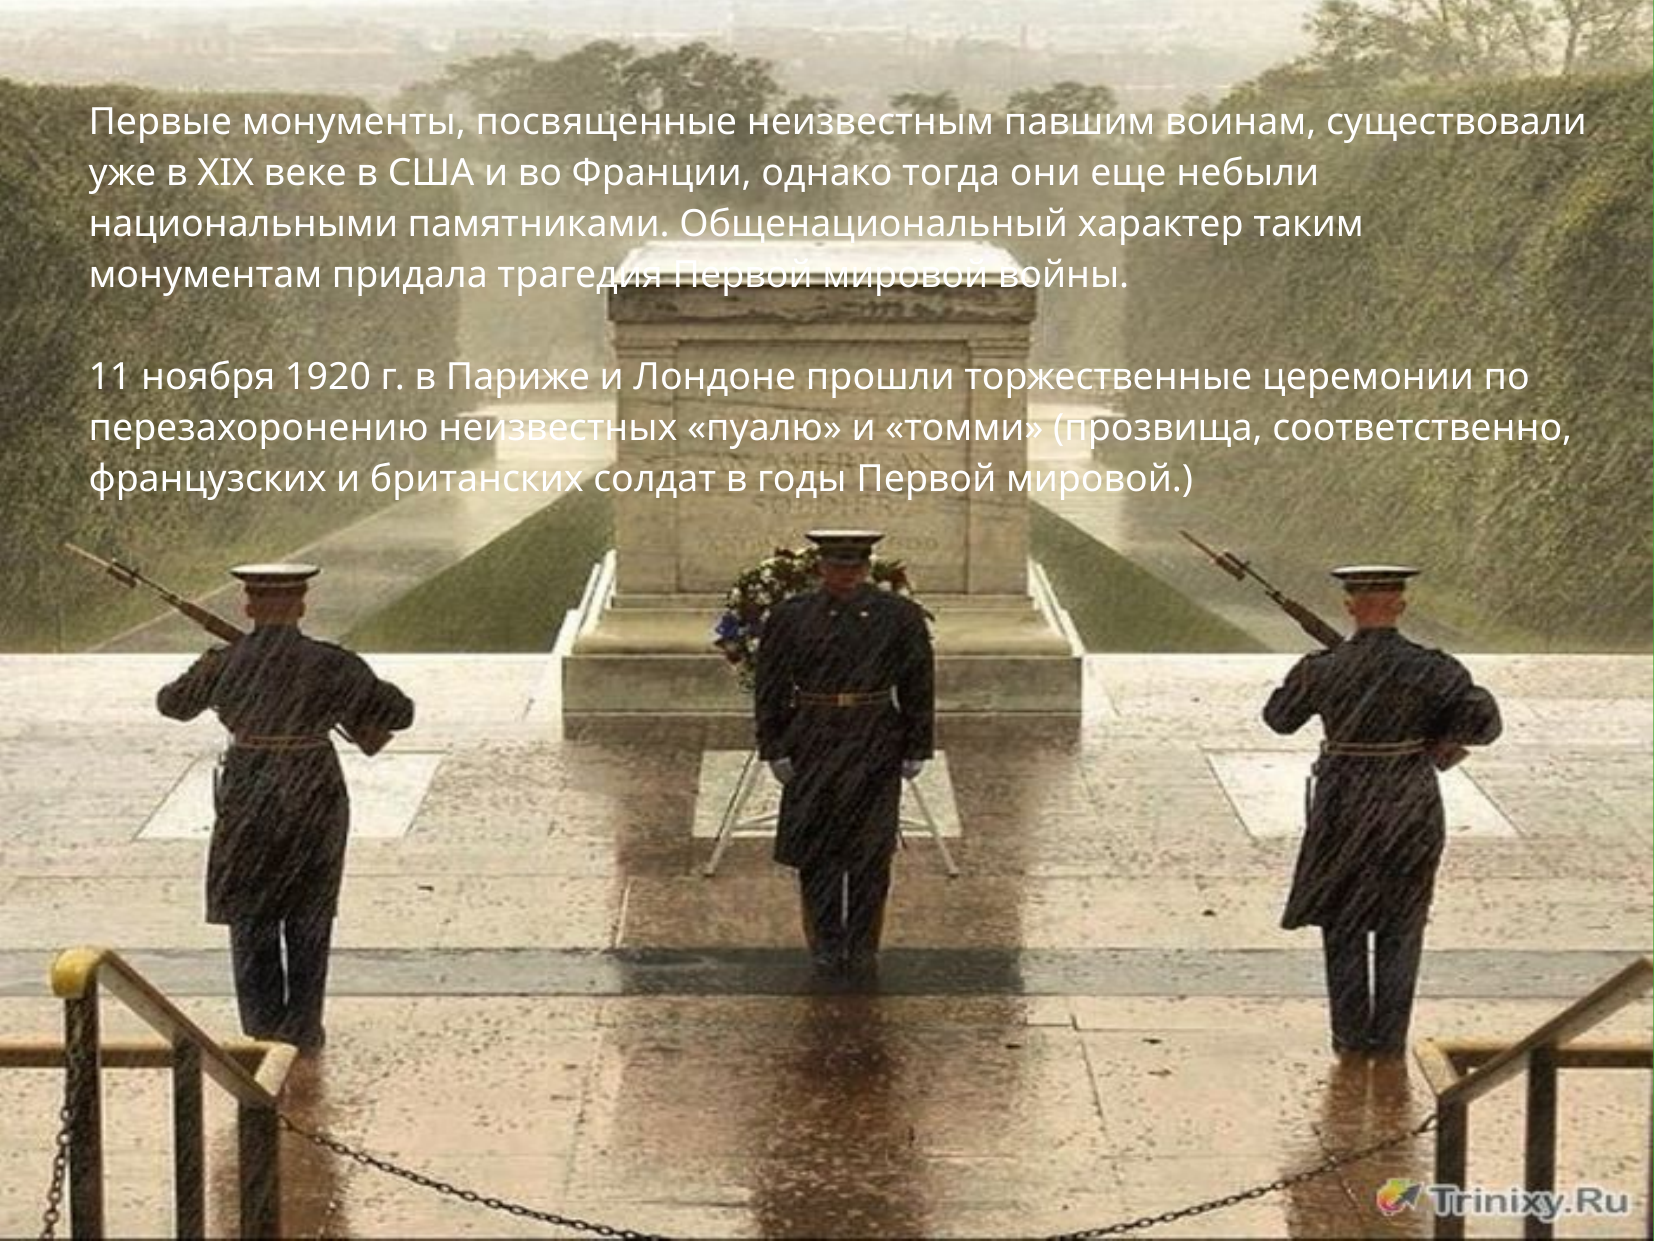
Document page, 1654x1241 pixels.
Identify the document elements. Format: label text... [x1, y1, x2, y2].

list [59, 107, 1548, 827]
picture [0, 0, 1654, 1241]
title Первые монументы, посвященные неизвестным павшим воинам, существовали уже в XIX веке в США и во Франции, однако тогда они еще небыли национальными памятниками. Общенациональный характер таким монументам придала трагедия Первой мировой войны. 11 ноября 1920 г. в Париже и Лондоне прошли торжественные церемонии по перезахоронению неизвестных «пуалю» и «томми» (прозвища, соответственно, французских и британских солдат в годы Первой мировой.) [88, 88, 1595, 509]
